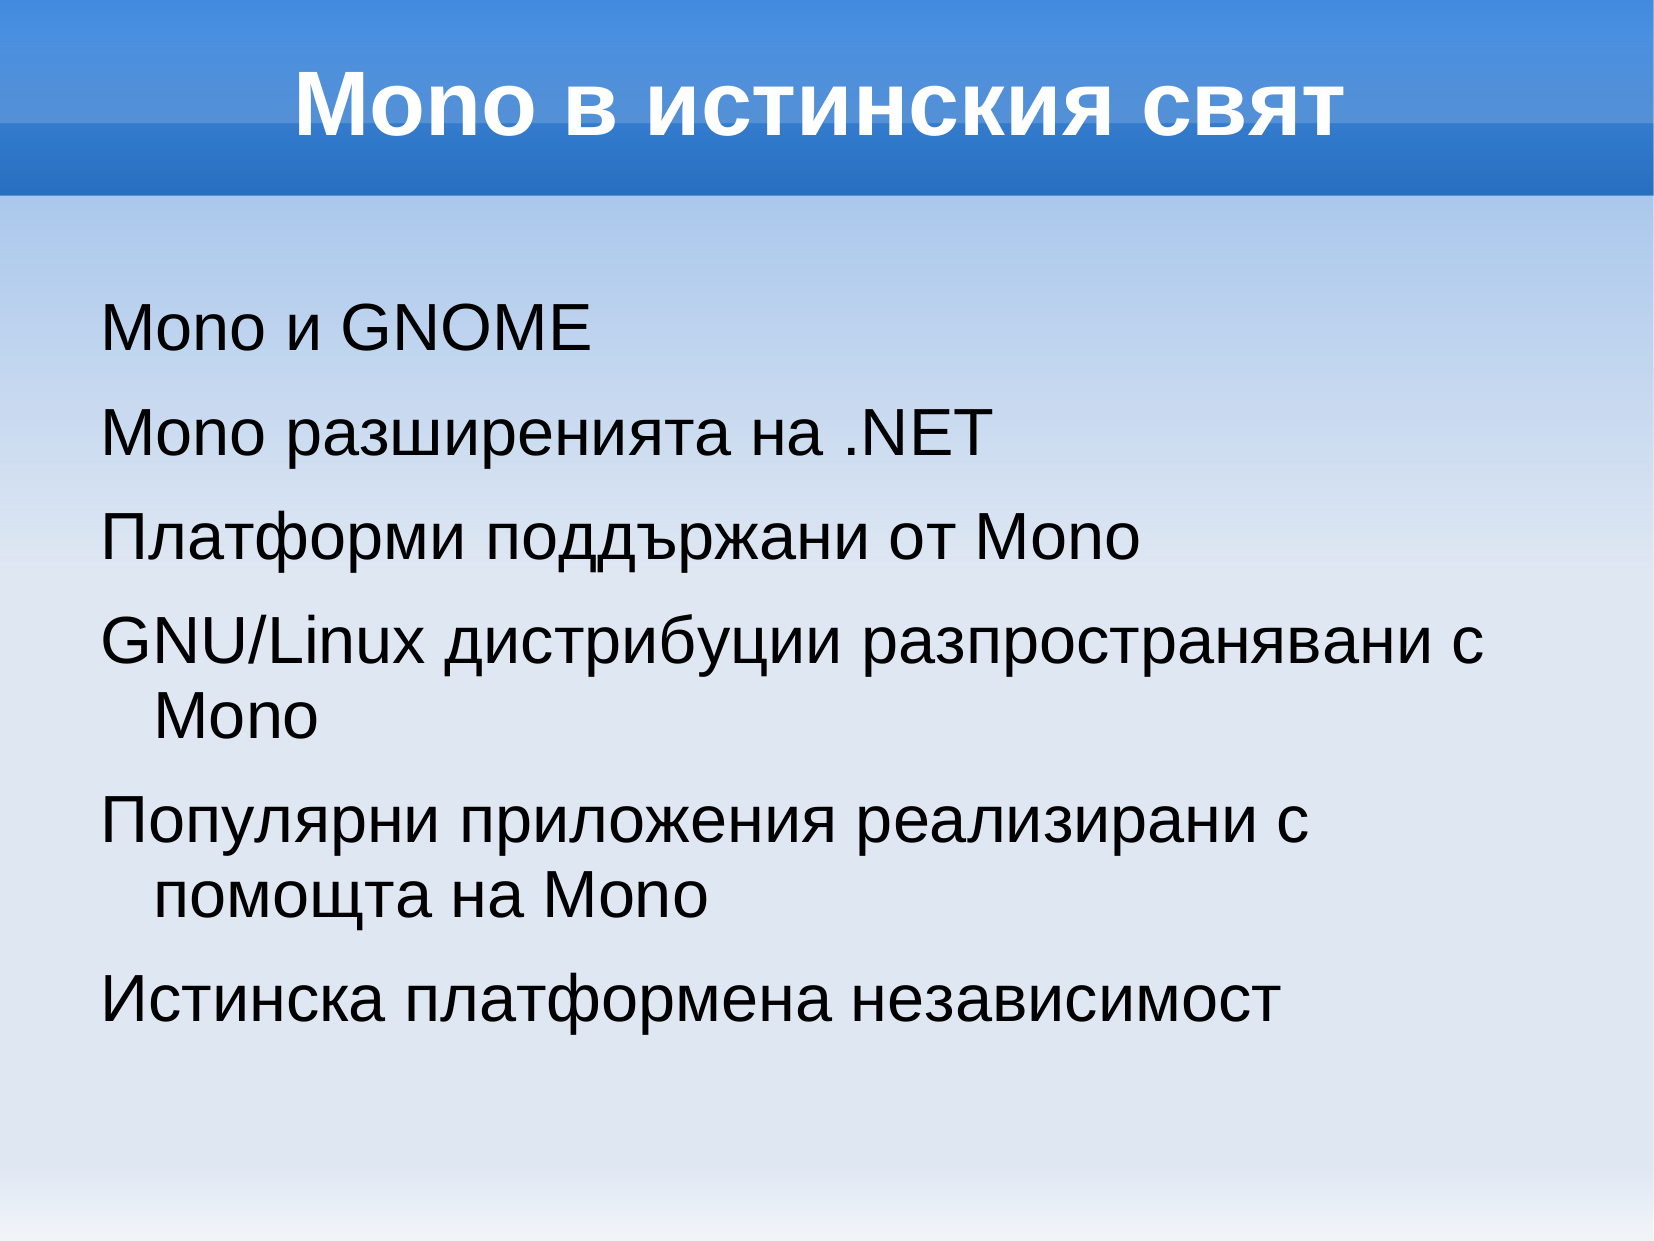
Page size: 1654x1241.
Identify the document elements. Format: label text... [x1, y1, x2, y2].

list Mono и GNOME Mono разширенията на .NET Платформи поддържани от Mono GNU/Linux дистрибуции разпространявани с Mono Популярни приложения реализирани с помощта на Mono Истинска платформена независимост [82, 290, 1571, 1094]
title Mono в истинския свят [76, 7, 1565, 200]
picture [0, 0, 1654, 1241]
